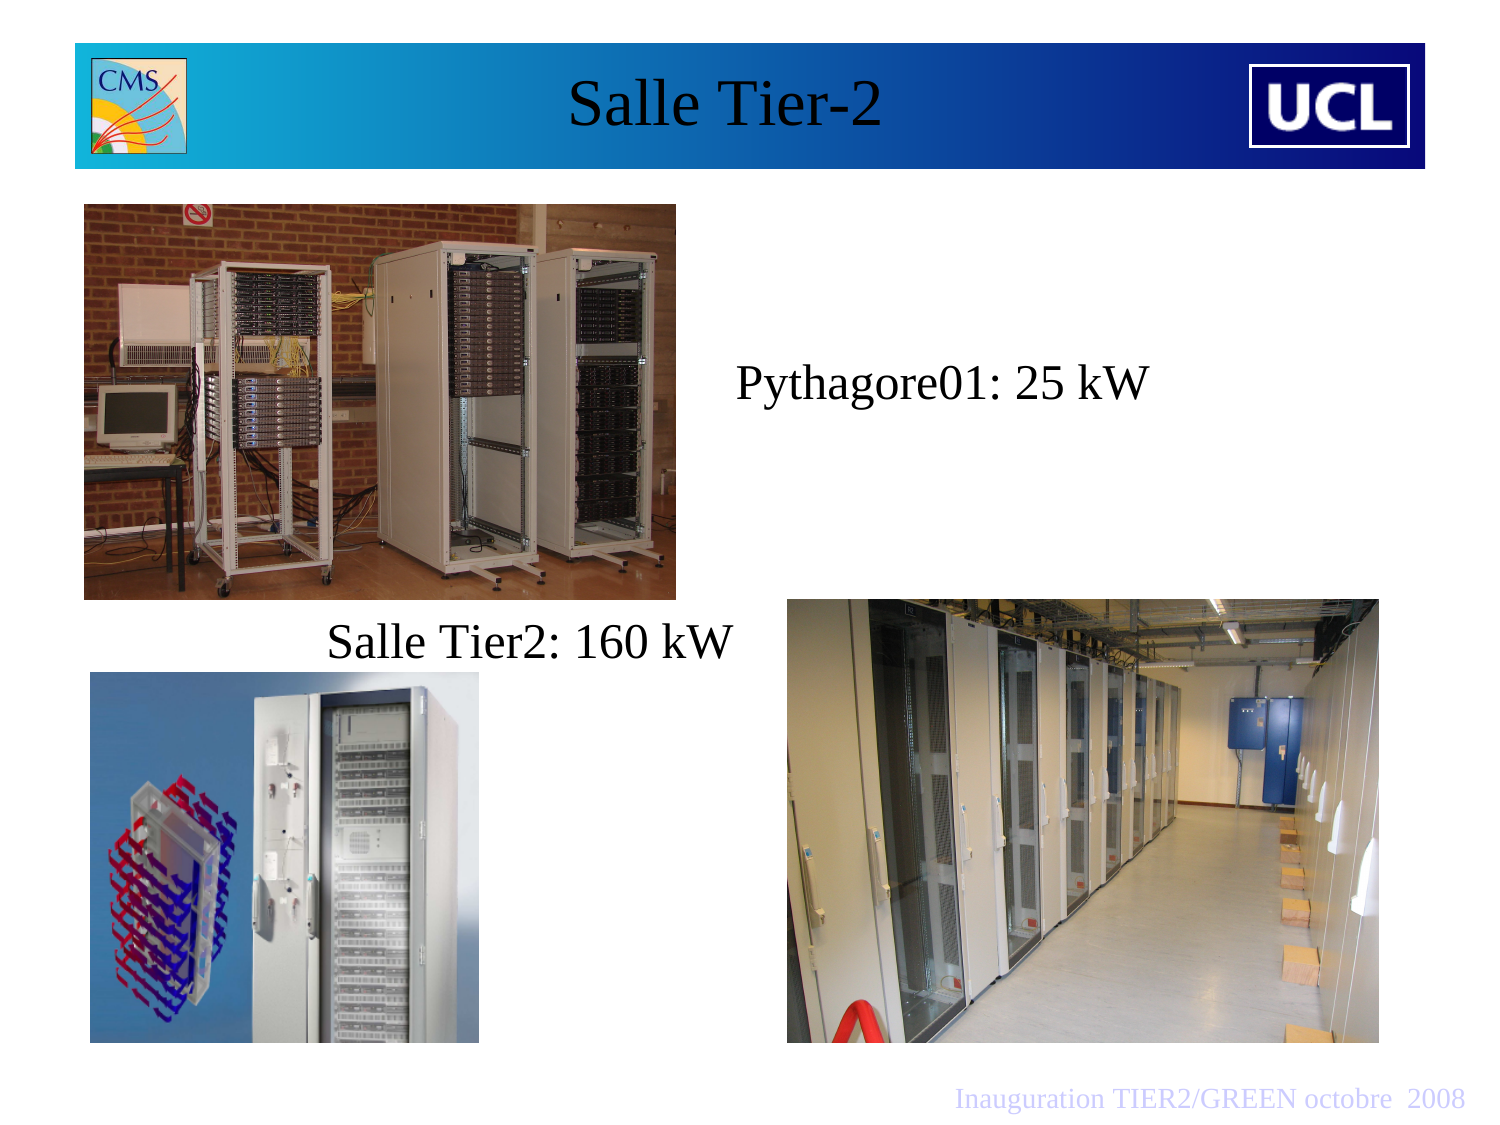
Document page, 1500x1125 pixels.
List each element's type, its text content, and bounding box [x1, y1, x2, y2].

text_box Pythagore01: 25 kW [720, 347, 1209, 421]
picture [1252, 67, 1405, 145]
picture [84, 204, 676, 601]
picture [90, 672, 479, 1043]
text_box Inauguration TIER2/GREEN octobre 2008 [940, 1074, 1482, 1123]
picture [787, 599, 1379, 1043]
picture [92, 59, 186, 153]
text_box Salle Tier-2 [552, 58, 923, 150]
text_box Salle Tier2: 160 kW [311, 606, 779, 679]
